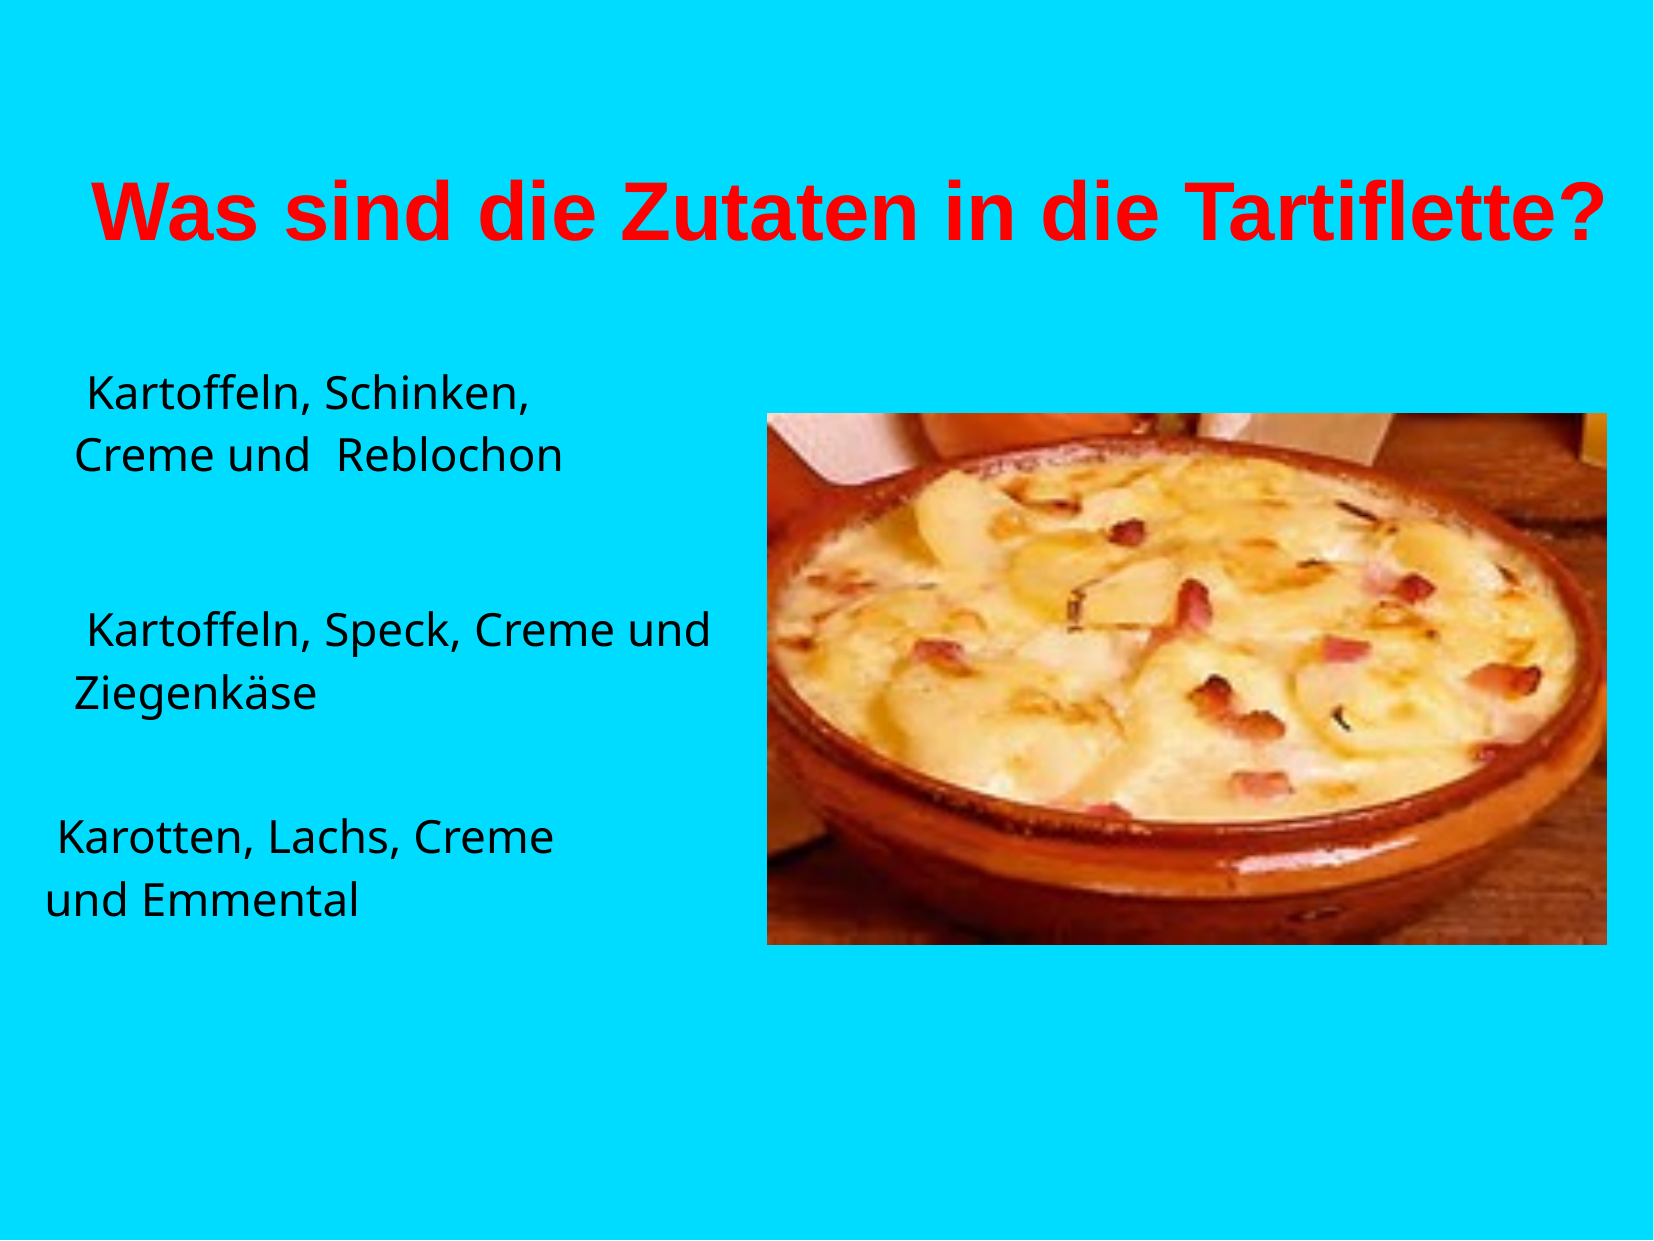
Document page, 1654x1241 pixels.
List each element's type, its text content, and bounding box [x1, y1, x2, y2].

text_box Was sind die Zutaten in die Tartiflette? [77, 157, 1625, 266]
text_box Karotten, Lachs, Creme und Emmental [29, 797, 621, 1004]
text_box Kartoffeln, Schinken, Creme und Reblochon [59, 352, 628, 562]
picture [767, 413, 1607, 945]
text_box Kartoffeln, Speck, Creme und Ziegenkäse [59, 590, 767, 735]
